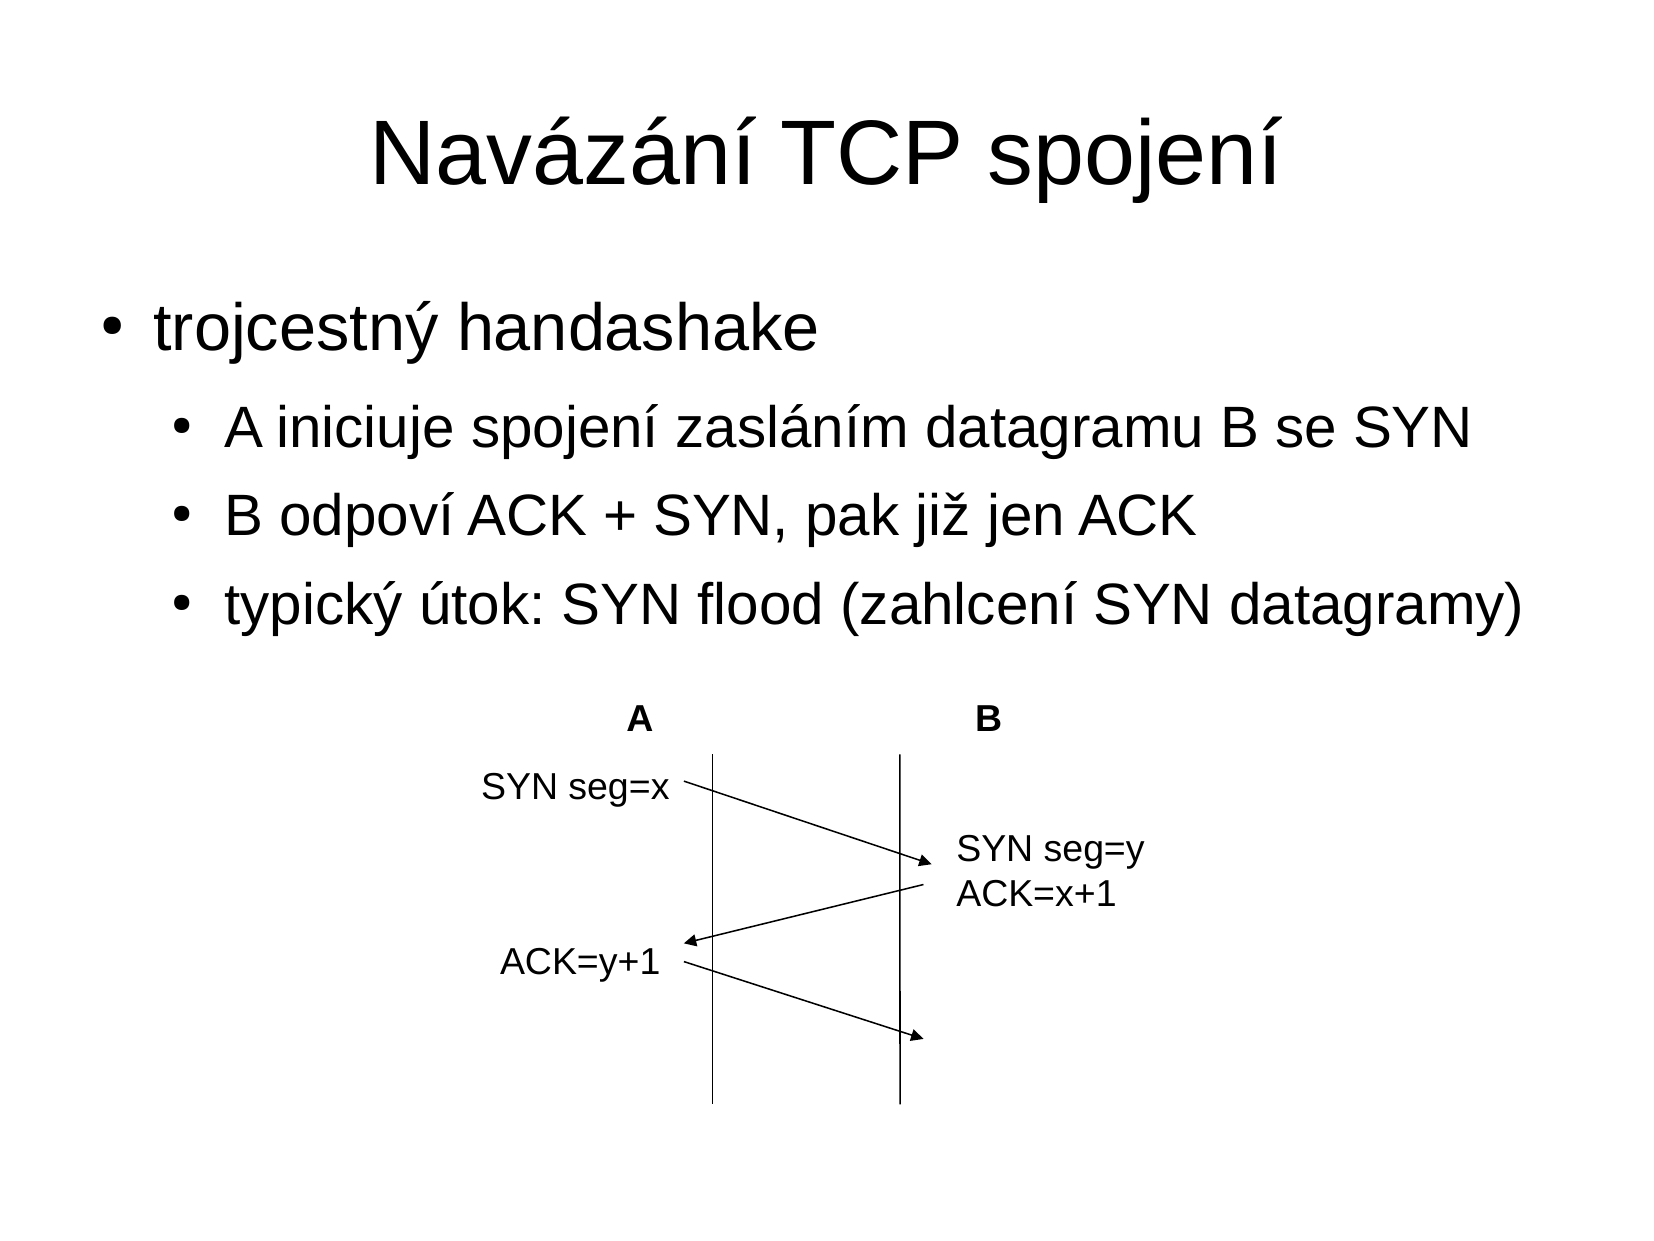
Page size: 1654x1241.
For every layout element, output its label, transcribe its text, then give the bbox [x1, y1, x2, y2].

text_box A [598, 686, 669, 748]
text_box B [946, 686, 1017, 748]
text_box SYN seg=x [453, 754, 685, 815]
list trojcestný handashake A iniciuje spojení zasláním datagramu B se SYN B odpoví ACK + SYN, pak již jen ACK typický útok: SYN flood (zahlcení SYN datagramy) [82, 290, 1571, 1109]
title Navázání TCP spojení [82, 49, 1571, 257]
text_box SYN seg=y ACK=x+1 [928, 816, 1160, 919]
text_box ACK=y+1 [472, 929, 676, 990]
